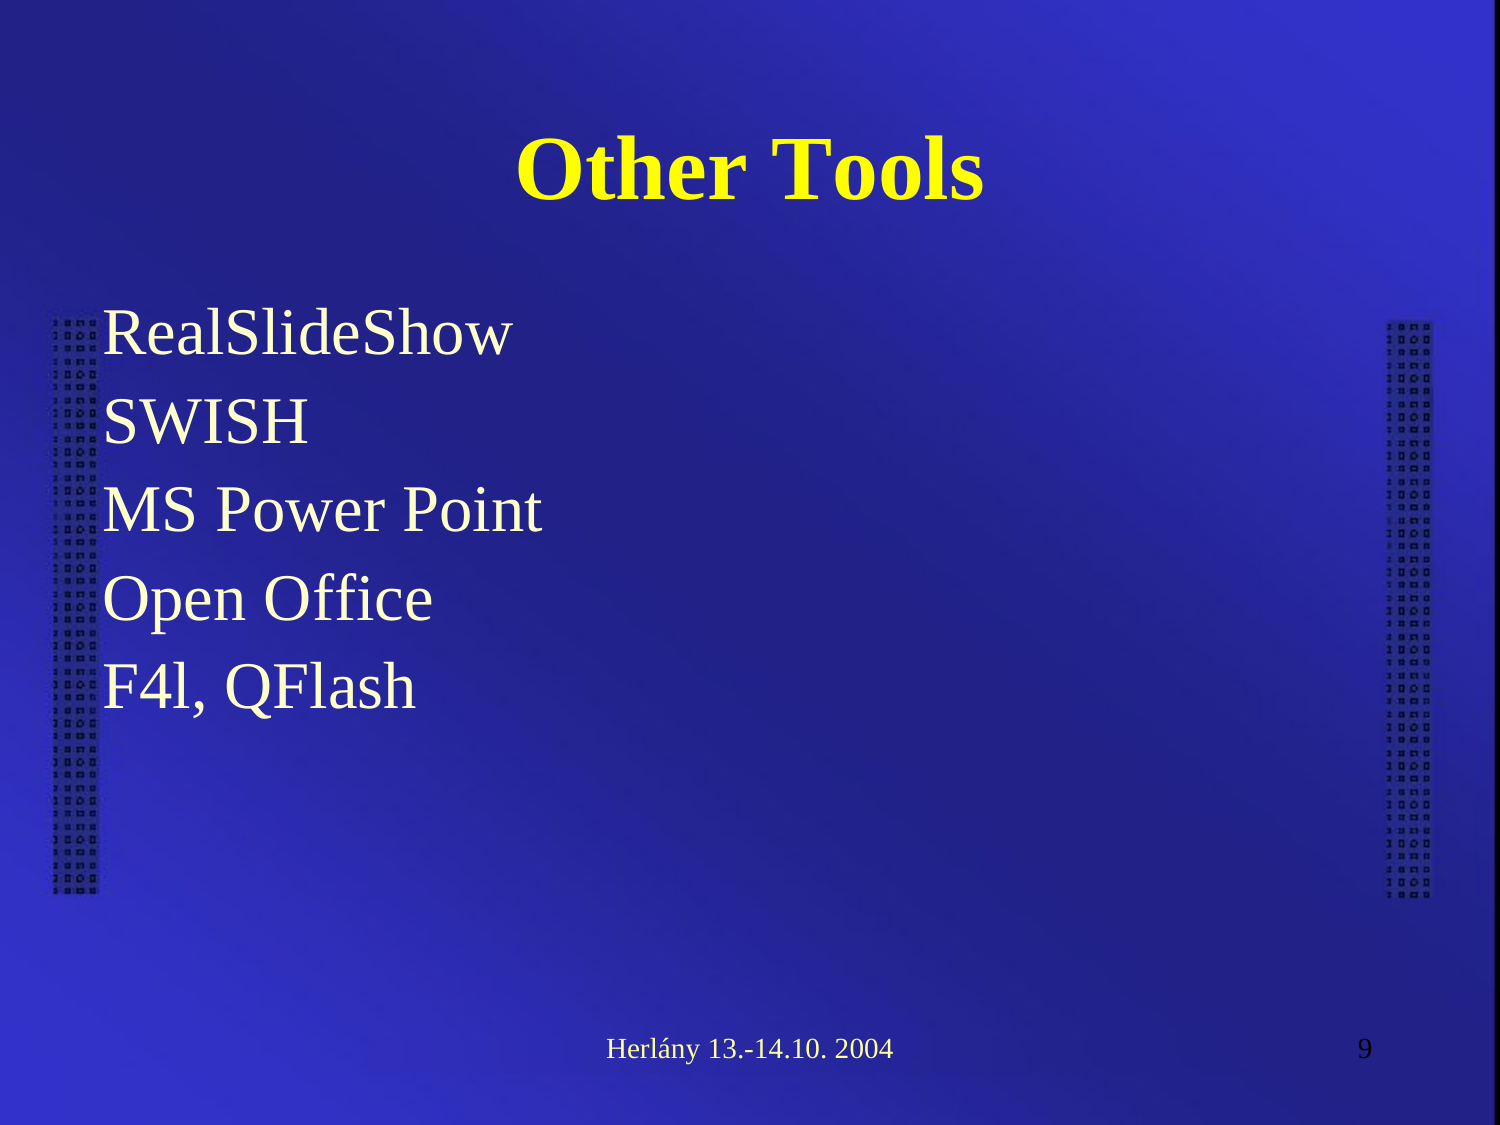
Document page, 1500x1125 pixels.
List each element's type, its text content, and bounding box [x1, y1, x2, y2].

text_box <číslo> [1074, 1024, 1388, 1073]
text_box Herlány 13.-14.10. 2004 [512, 1024, 988, 1073]
picture [0, 0, 1500, 1125]
title Other Tools [112, 74, 1388, 263]
list RealSlideShow SWISH MS Power Point Open Office F4l, QFlash [87, 287, 1438, 988]
